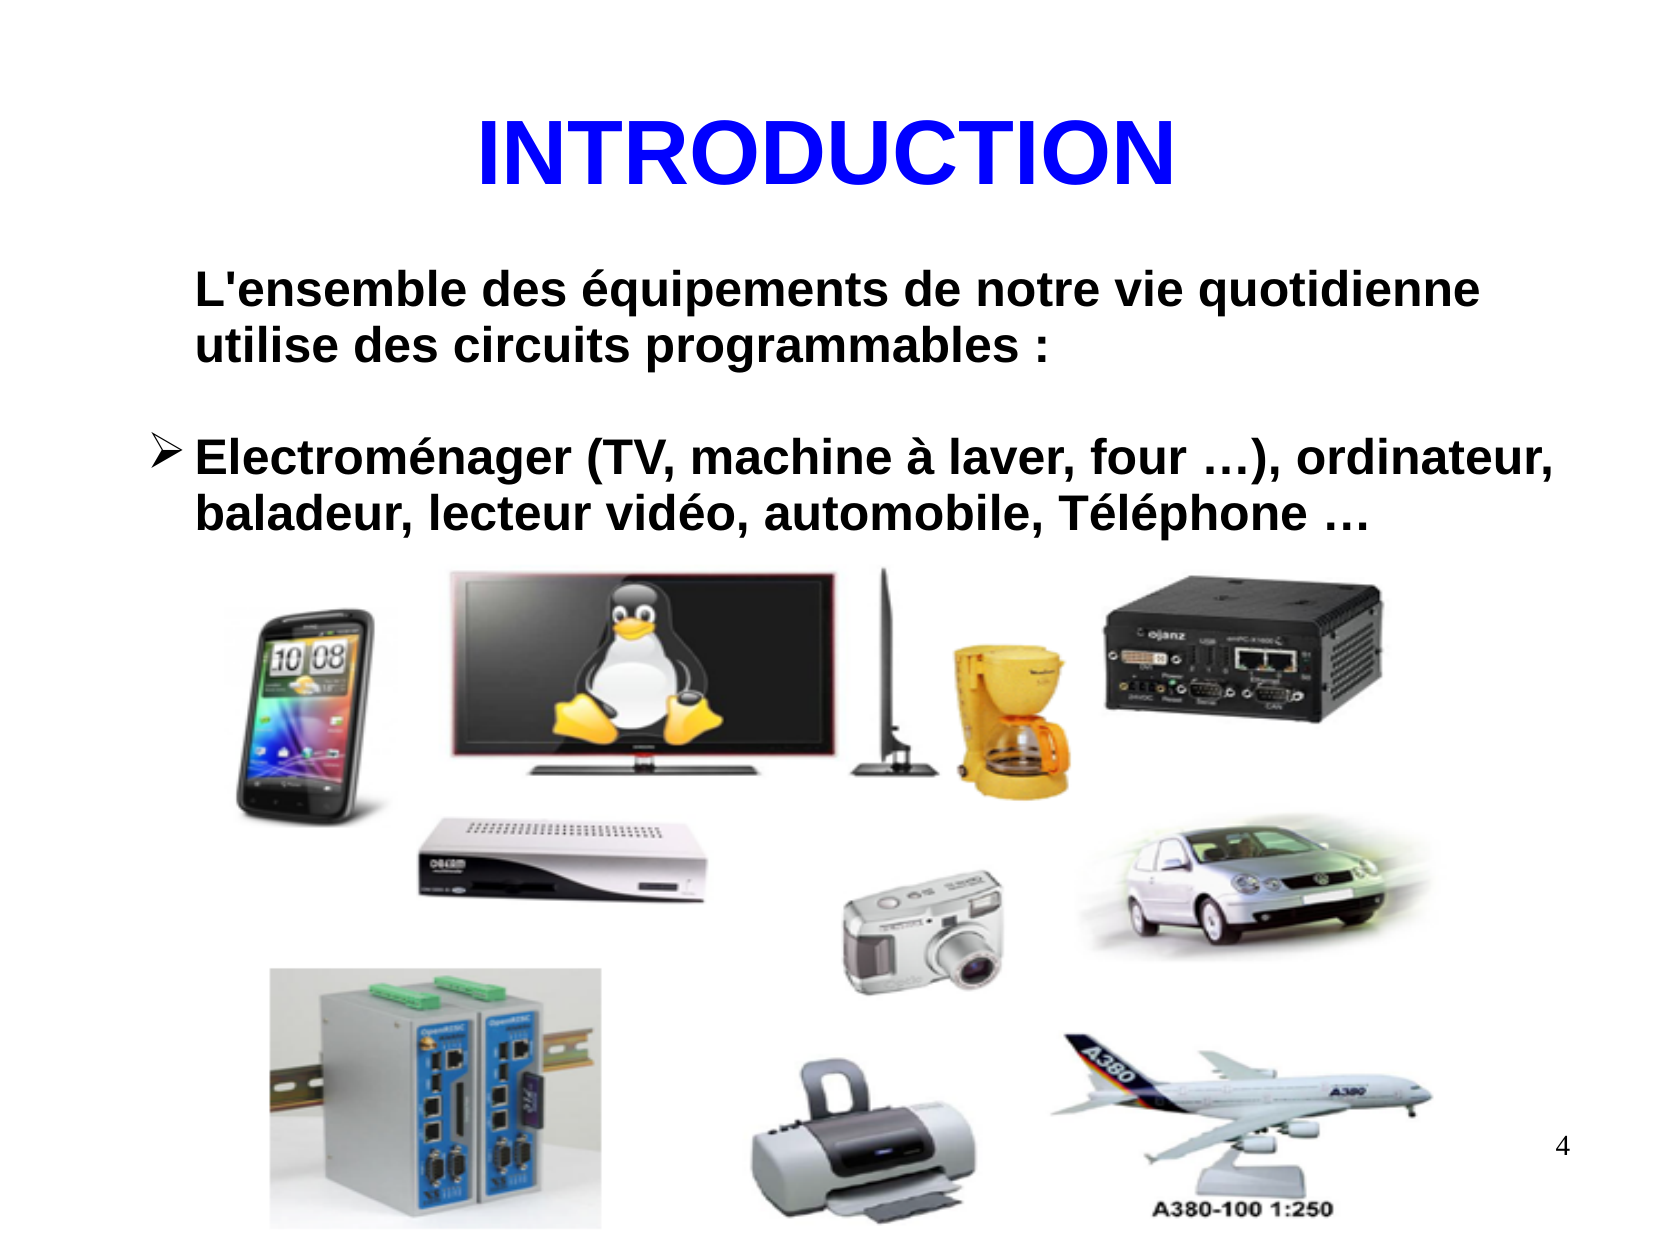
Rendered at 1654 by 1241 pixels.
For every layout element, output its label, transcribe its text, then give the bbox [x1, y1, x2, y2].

picture [206, 560, 1447, 1240]
subtitle L'ensemble des équipements de notre vie quotidienne utilise des circuits programmables : Electroménager (TV, machine à laver, four …), ordinateur, baladeur, lecteur vidéo, automobile, Téléphone … [88, 147, 1577, 655]
title INTRODUCTION [0, 49, 1654, 257]
